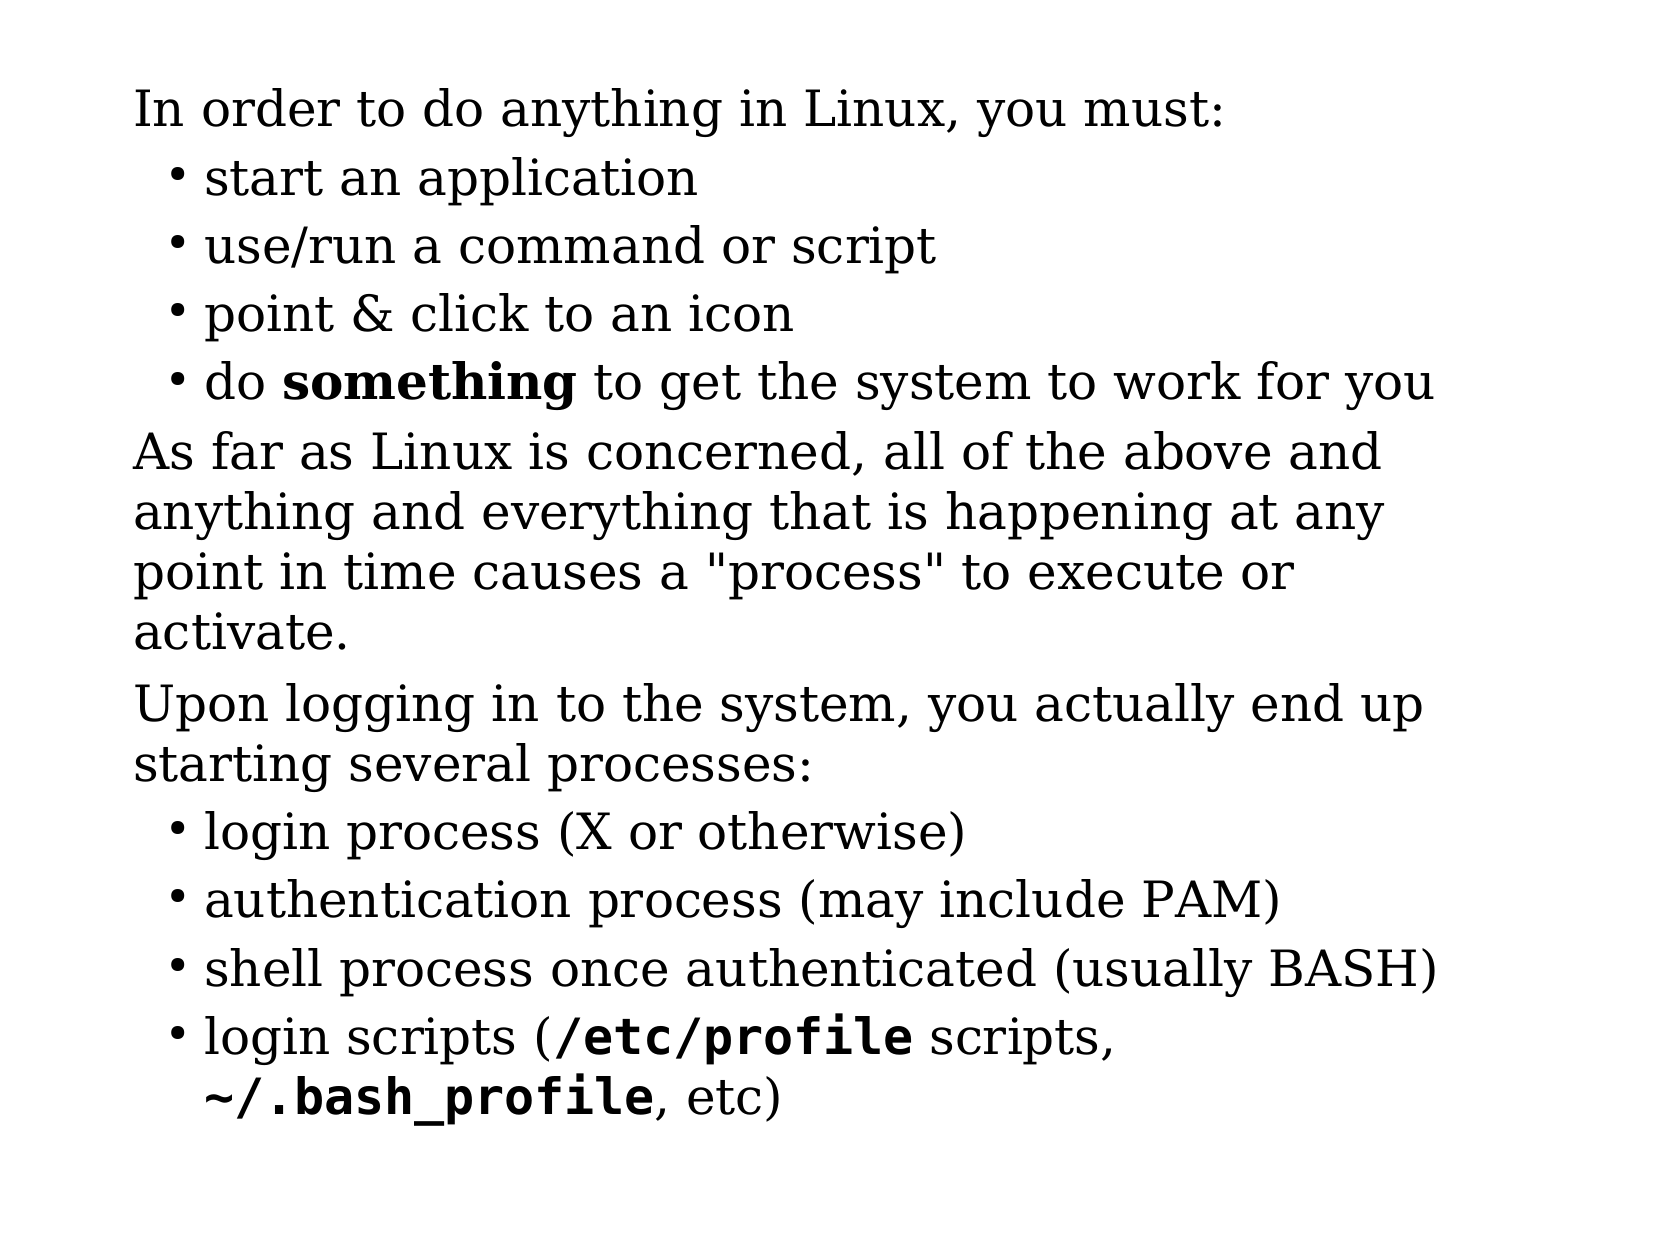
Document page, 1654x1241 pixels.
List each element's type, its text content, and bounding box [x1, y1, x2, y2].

list In order to do anything in Linux, you must: start an application use/run a command or script point & click to an icon do something to get the system to work for you As far as Linux is concerned, all of the above and anything and everything that is happening at any point in time causes a "process" to execute or activate. Upon logging in to the system, you actually end up starting several processes: login process (X or otherwise) authentication process (may include PAM) shell process once authenticated (usually BASH) login scripts (/etc/profile scripts, ~/.bash_profile, etc) [118, 68, 1525, 1133]
